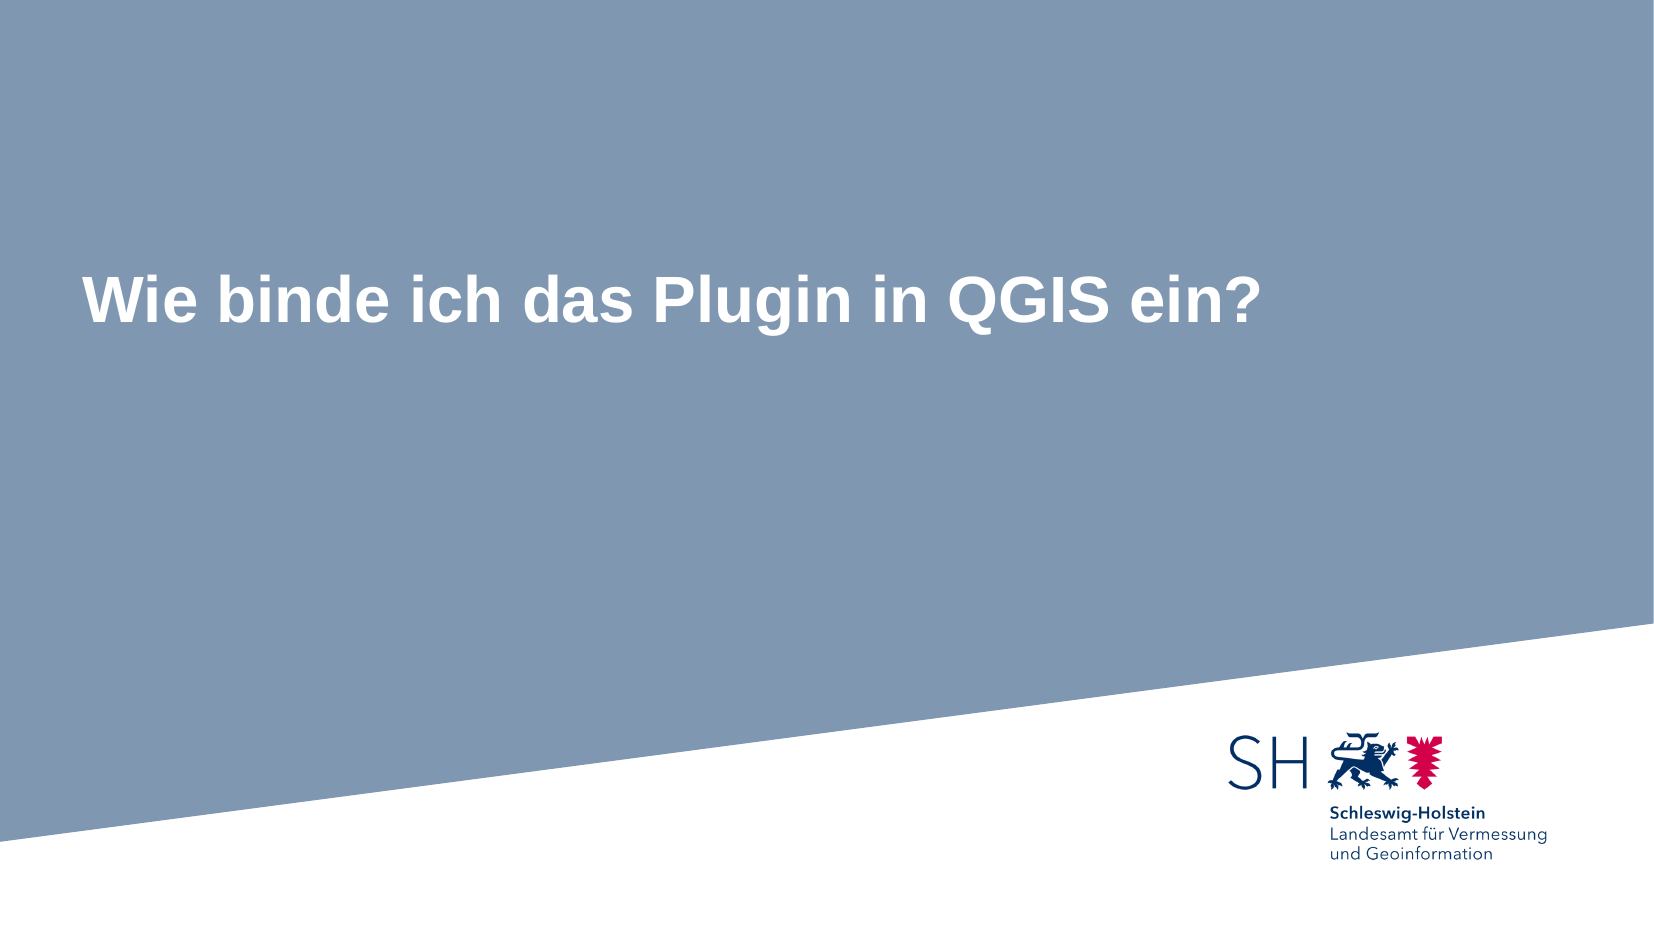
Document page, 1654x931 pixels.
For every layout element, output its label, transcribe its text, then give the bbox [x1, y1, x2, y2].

title Wie binde ich das Plugin in QGIS ein? [82, 216, 1571, 385]
picture [1228, 732, 1548, 863]
